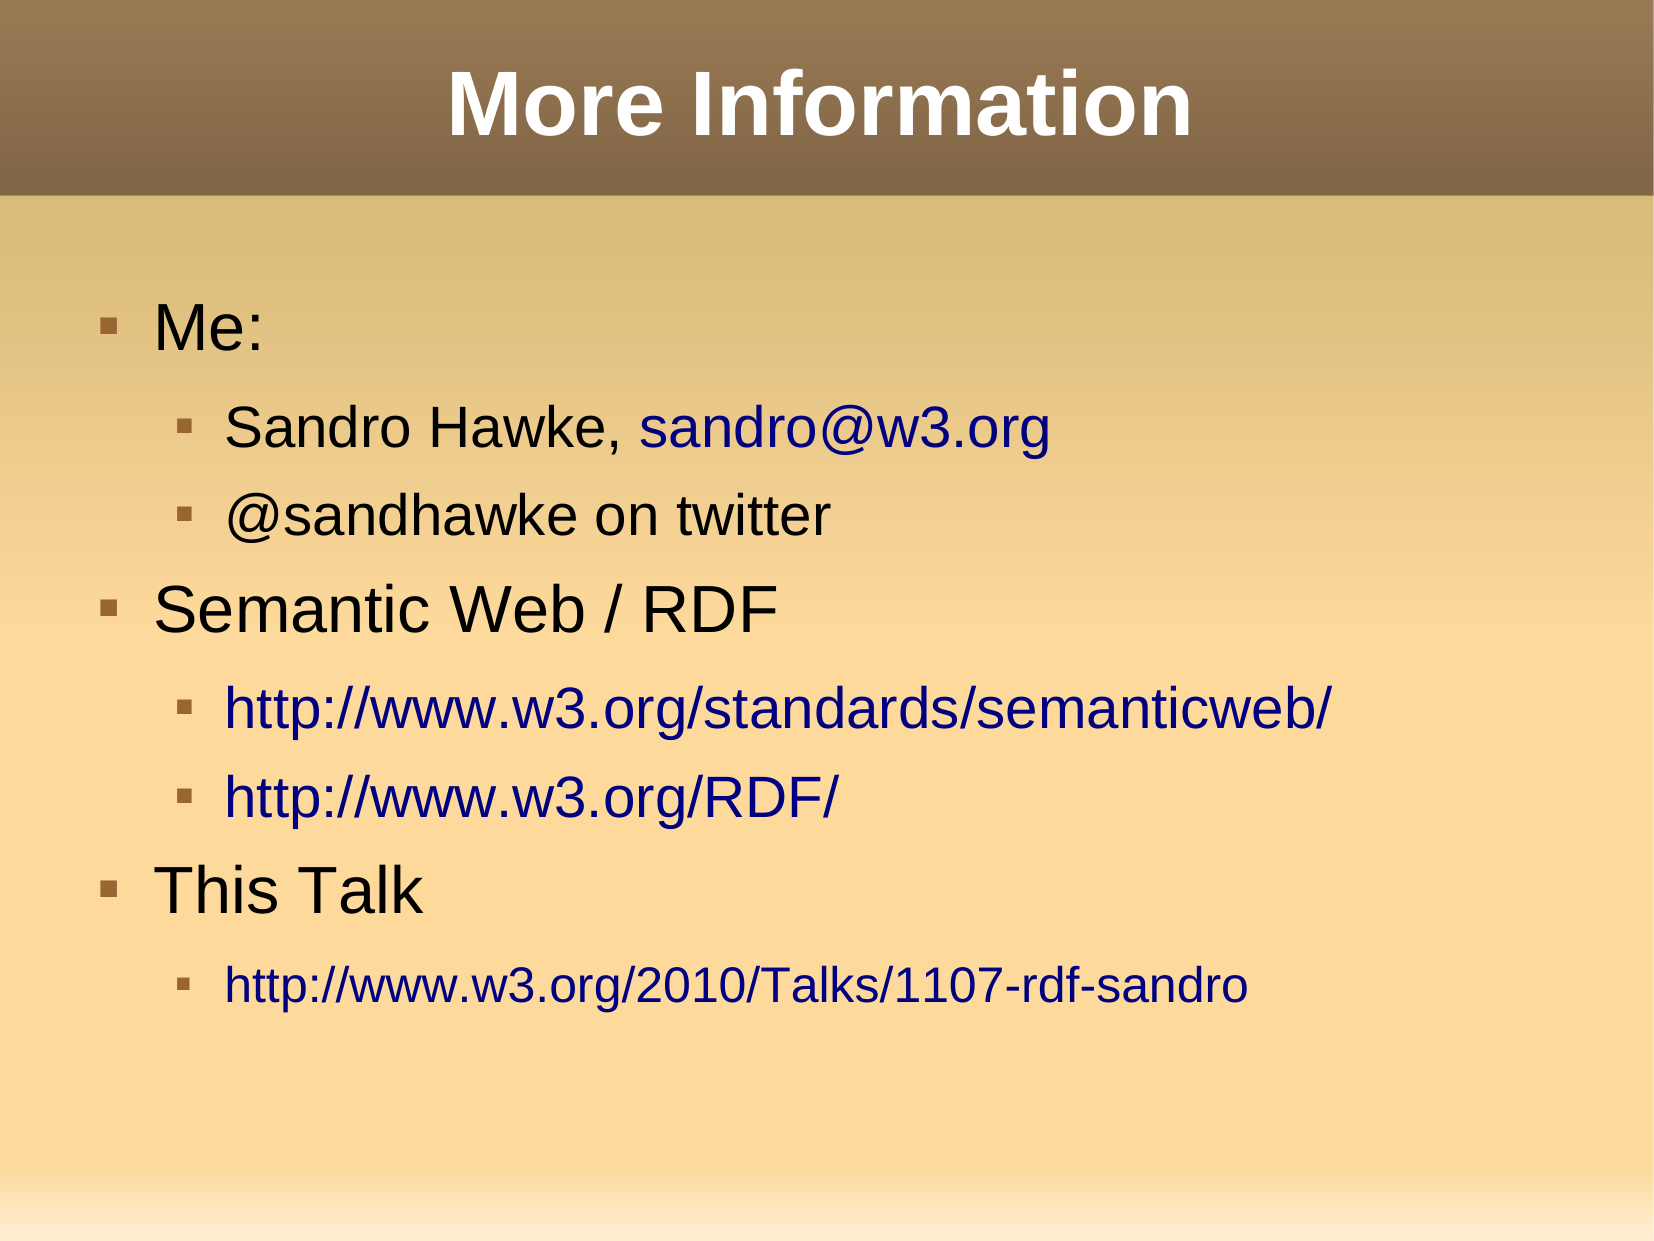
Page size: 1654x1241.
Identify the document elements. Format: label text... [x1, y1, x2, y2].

picture [0, 0, 1654, 1241]
list Me: Sandro Hawke, sandro@w3.org @sandhawke on twitter Semantic Web / RDF http://www.w3.org/standards/semanticweb/ http://www.w3.org/RDF/ This Talk http://www.w3.org/2010/Talks/1107-rdf-sandro [82, 290, 1571, 1198]
title More Information [76, 0, 1565, 208]
